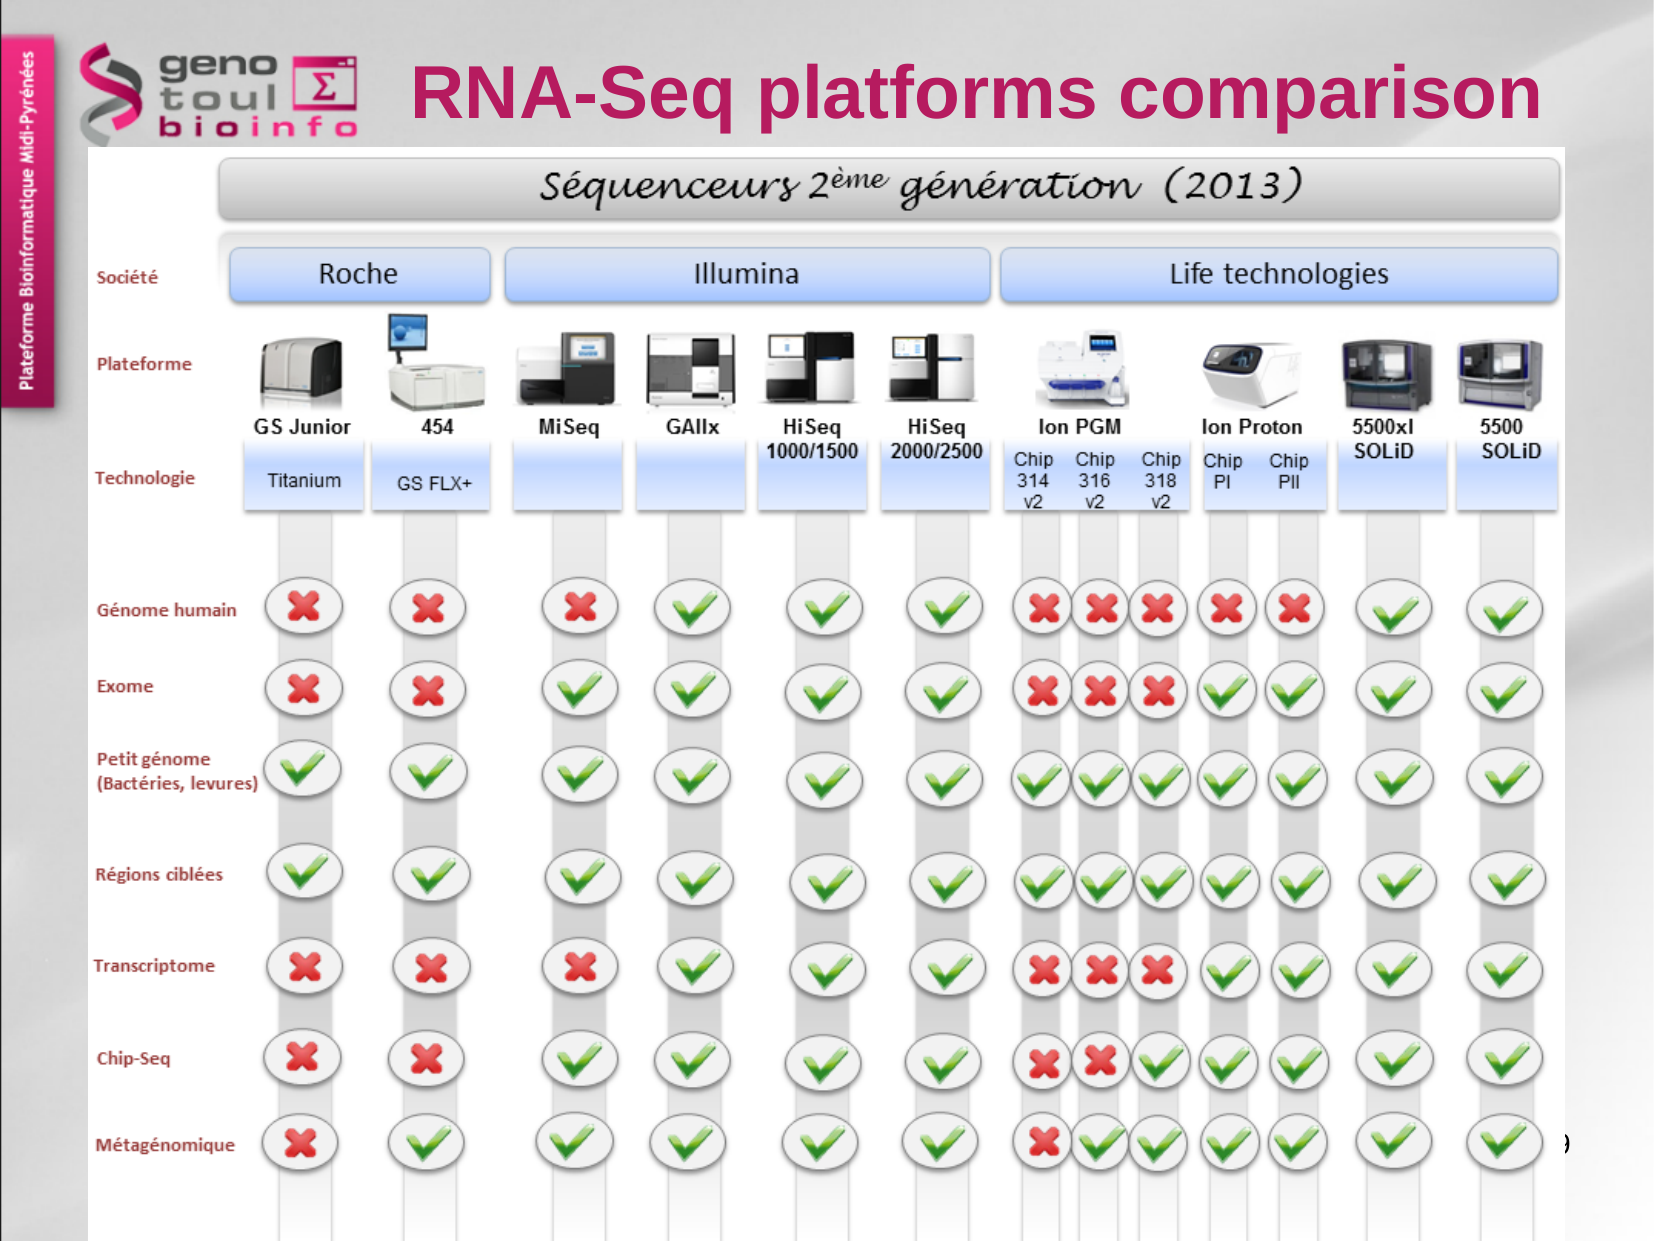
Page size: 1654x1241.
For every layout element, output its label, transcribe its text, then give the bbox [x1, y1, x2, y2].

picture [0, 0, 1654, 1241]
title RNA-Seq platforms comparison [76, 0, 1565, 193]
